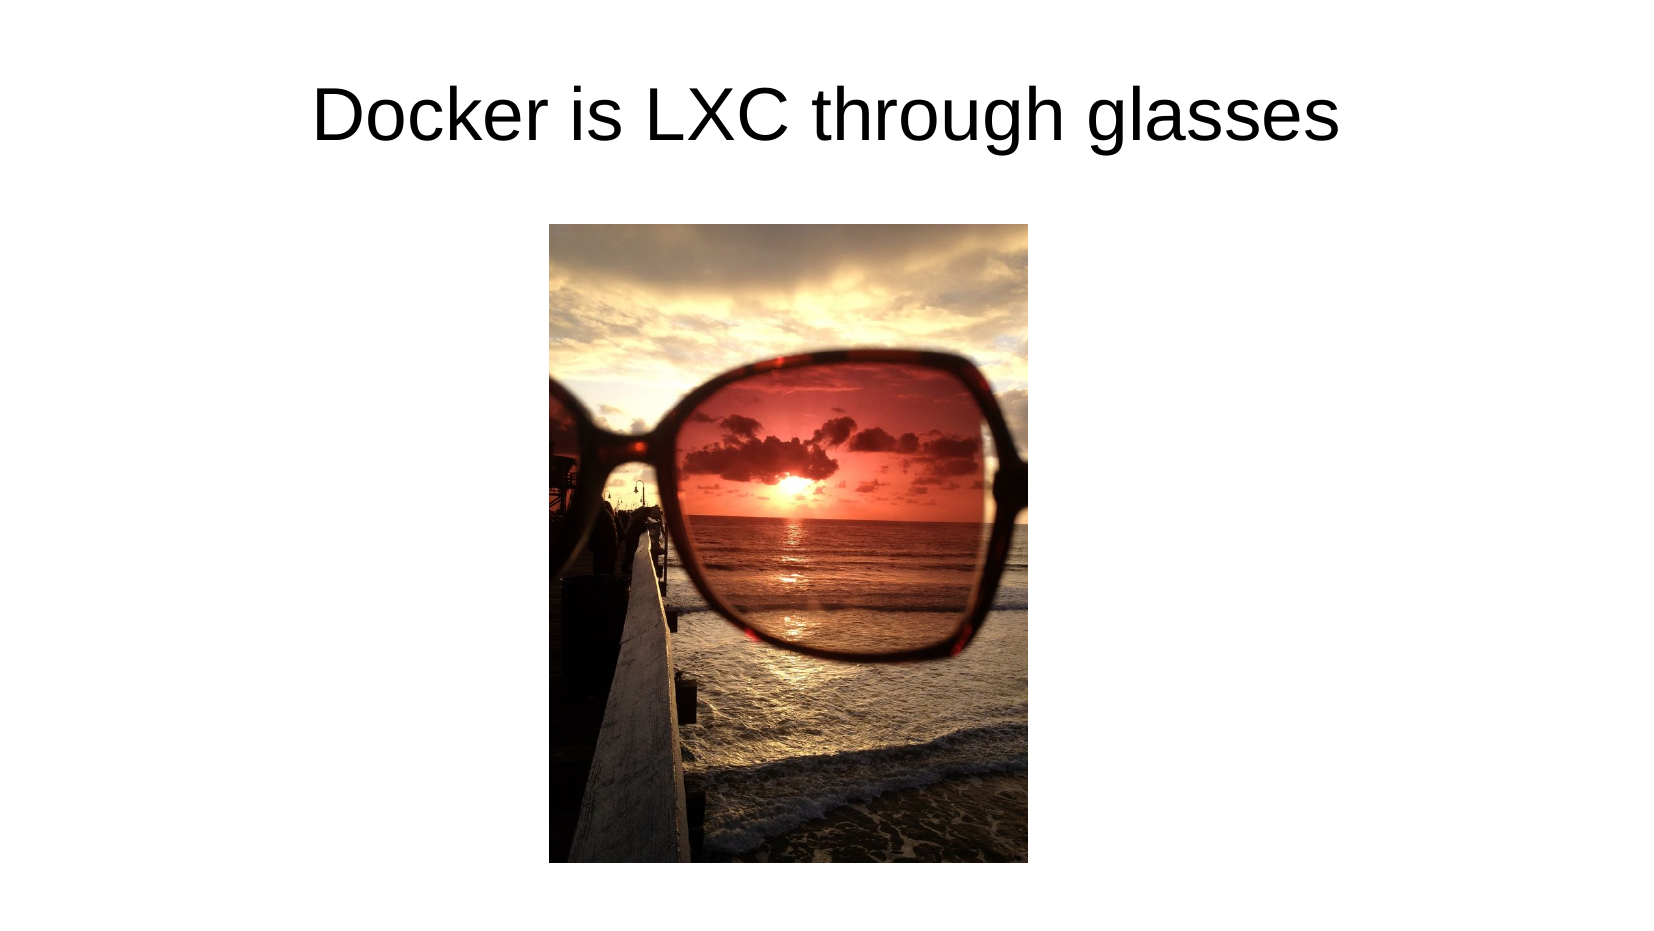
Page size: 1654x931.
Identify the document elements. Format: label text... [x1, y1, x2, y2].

title Docker is LXC through glasses [82, 37, 1571, 193]
picture [549, 224, 1028, 863]
